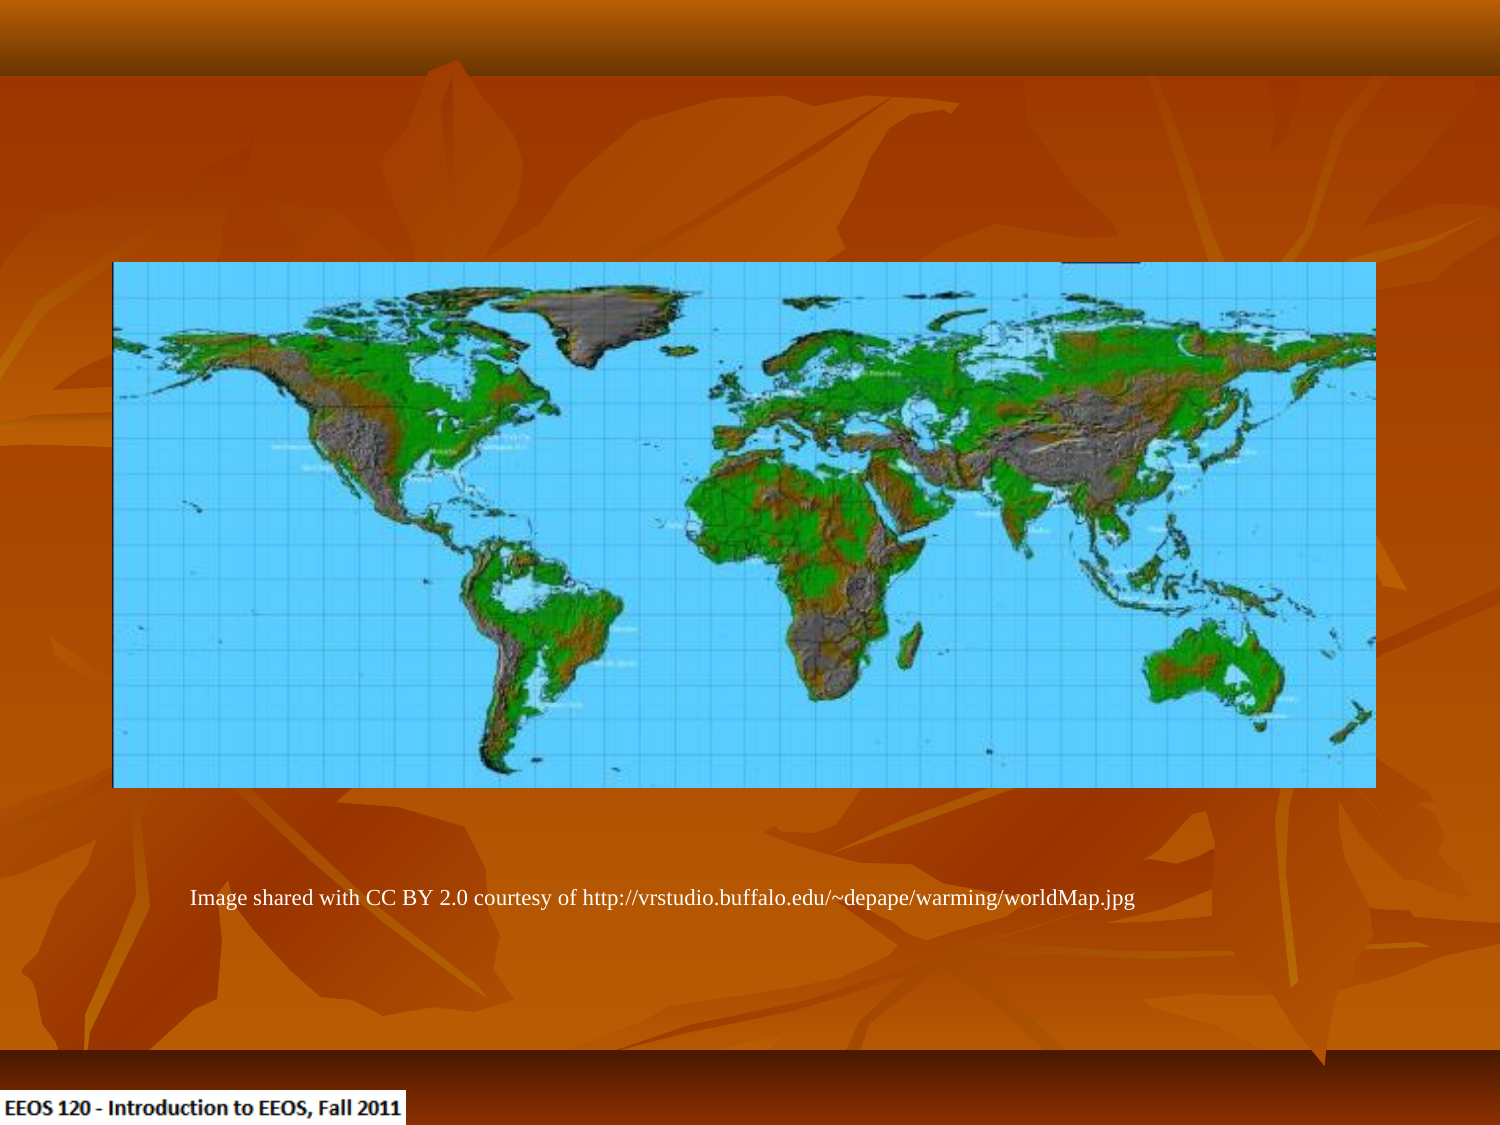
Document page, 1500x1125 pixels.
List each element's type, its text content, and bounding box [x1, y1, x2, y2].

picture [112, 262, 1376, 788]
list [75, 262, 1426, 1006]
text_box Image shared with CC BY 2.0 courtesy of http://vrstudio.buffalo.edu/~depape/warming/worldMap.jpg [175, 875, 1152, 918]
picture [0, 1090, 406, 1125]
title [75, 45, 1426, 234]
